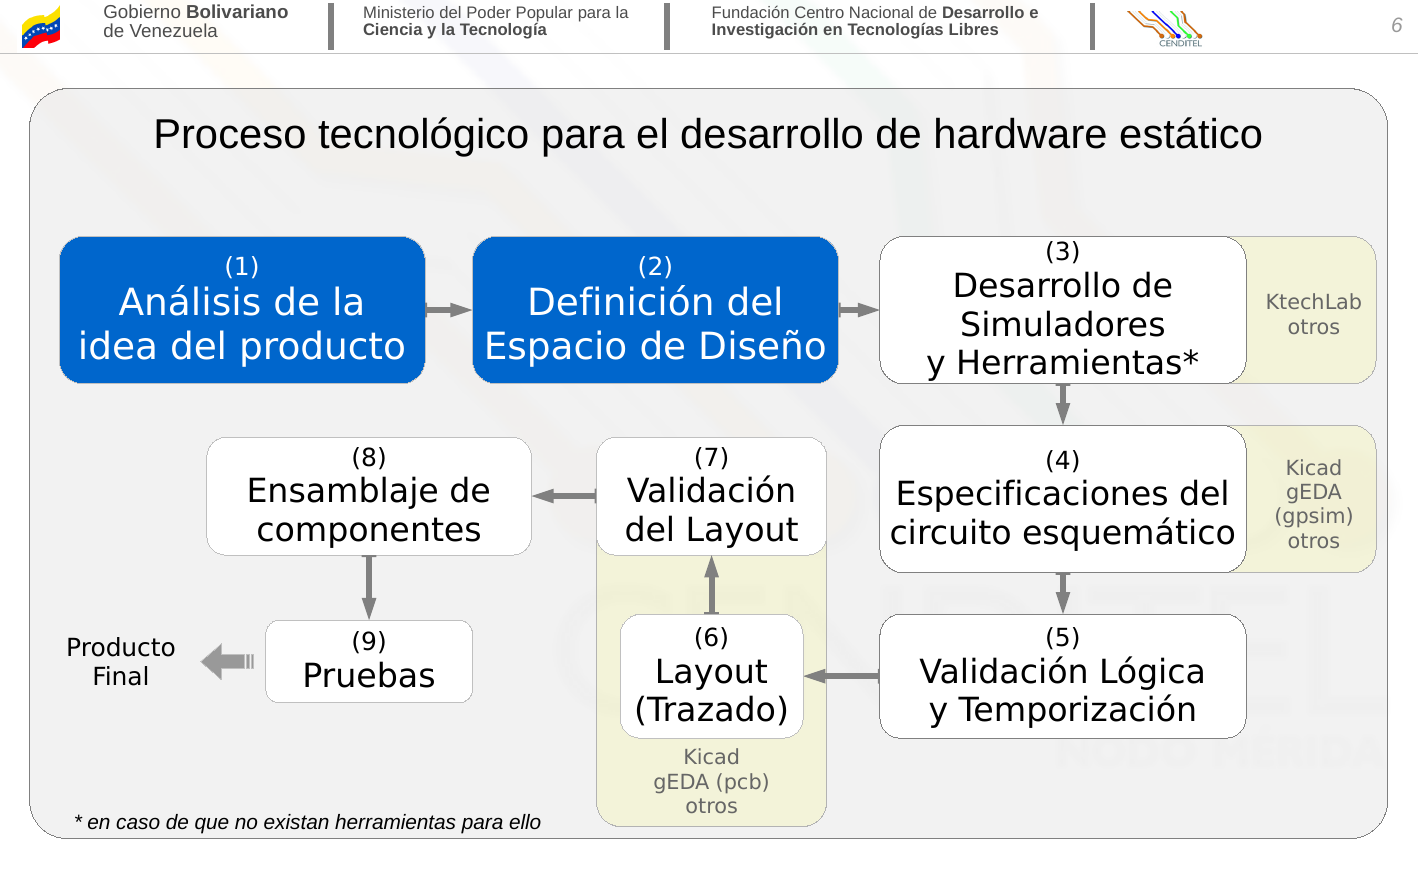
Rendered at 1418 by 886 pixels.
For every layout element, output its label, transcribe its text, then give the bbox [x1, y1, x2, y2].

text_box Kicad gEDA (pcb) otros [637, 738, 786, 826]
text_box (1) Análisis de la idea del producto [59, 236, 426, 384]
text_box (5) Validación Lógica y Temporización [879, 614, 1247, 739]
text_box (2) Definición del Espacio de Diseño [472, 236, 839, 384]
text_box (7) Validación del Layout [596, 437, 827, 556]
title Proceso tecnológico para el desarrollo de hardware estático [59, 102, 1359, 165]
text_box * en caso de que no existan herramientas para ello [59, 803, 680, 842]
text_box (6) Layout (Trazado) [620, 614, 804, 738]
text_box Producto Final [47, 625, 195, 700]
text_box (4) Especificaciones del circuito esquemático [879, 425, 1247, 573]
text_box KtechLab otros [1240, 283, 1388, 347]
text_box [1064, 347, 1388, 448]
text_box Kicad gEDA (gpsim) otros [1240, 448, 1388, 561]
text_box (3) Desarrollo de Simuladores y Herramientas* [879, 236, 1247, 384]
text_box (9) Pruebas [265, 620, 473, 703]
text_box [680, 561, 1388, 839]
picture [0, 54, 1418, 886]
picture [0, 0, 1418, 53]
text_box [29, 88, 1388, 838]
text_box (8) Ensamblaje de componentes [206, 437, 532, 556]
